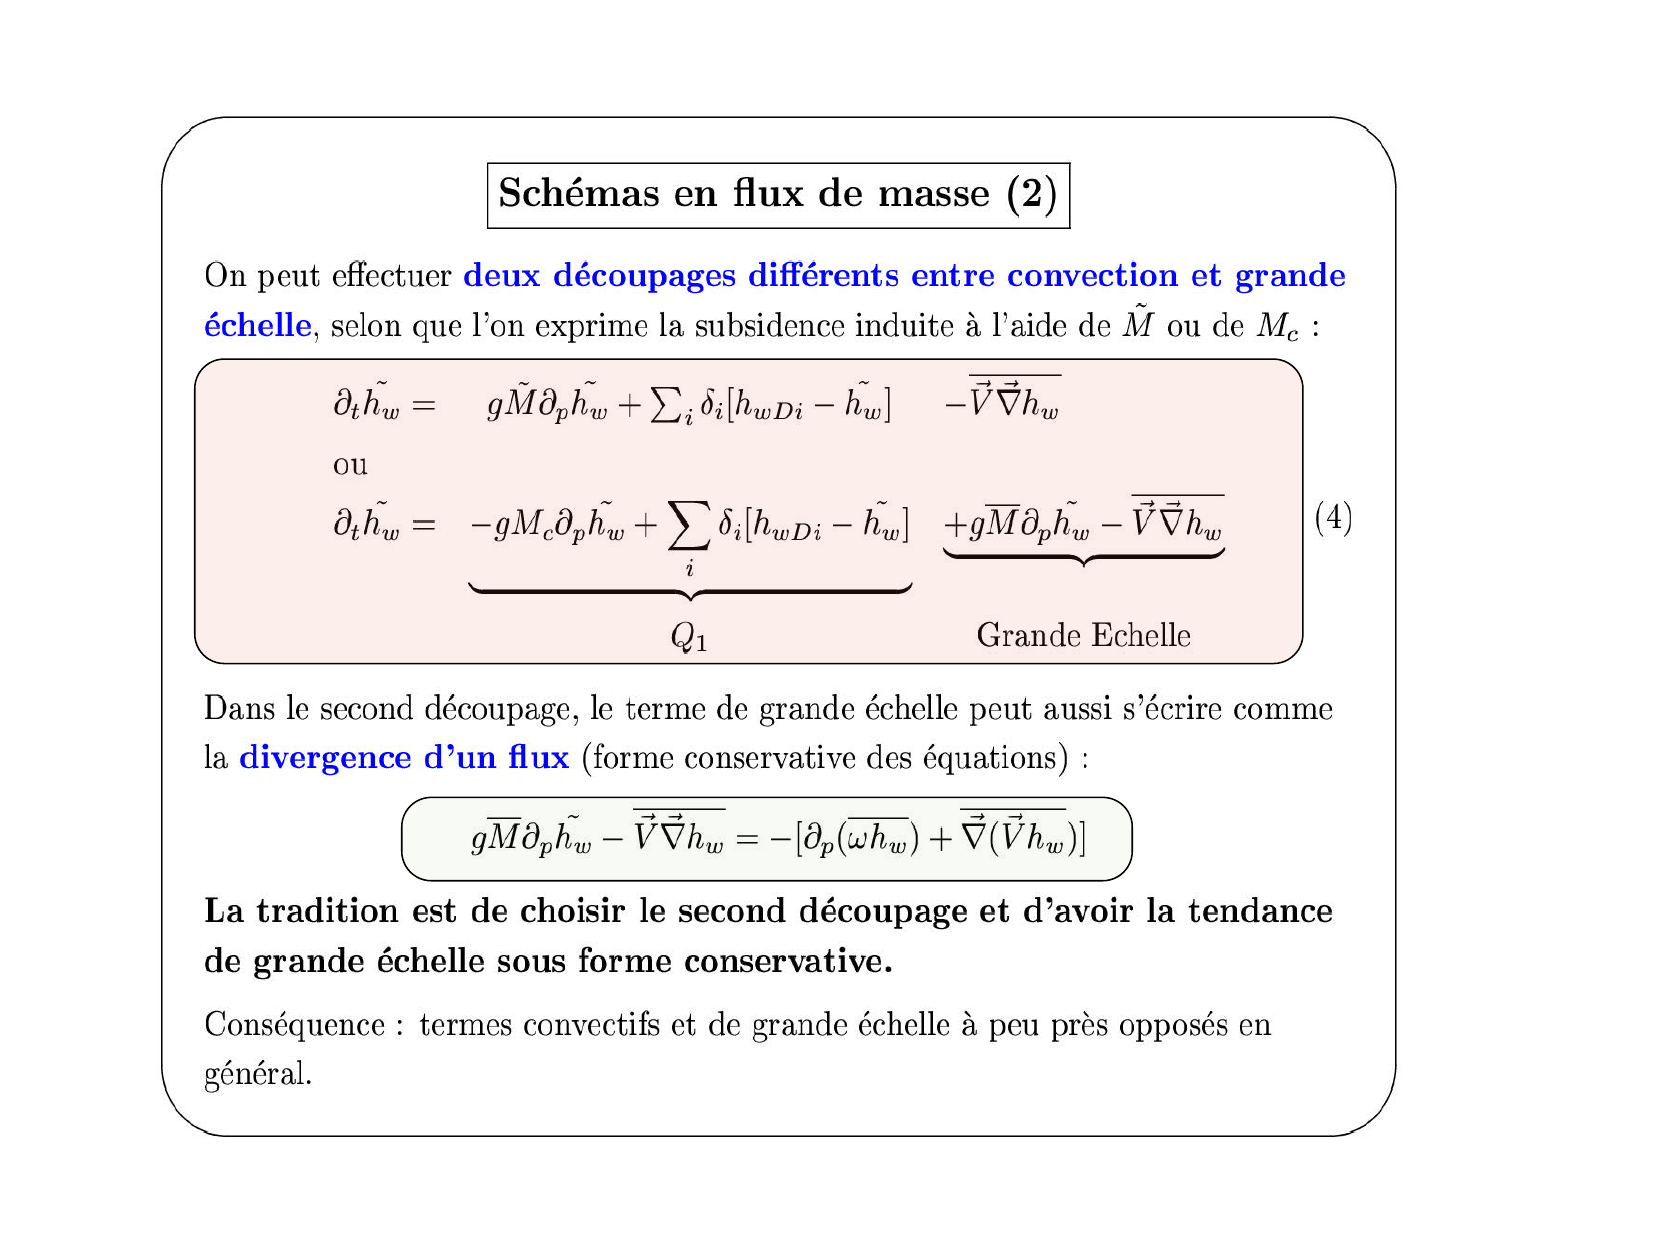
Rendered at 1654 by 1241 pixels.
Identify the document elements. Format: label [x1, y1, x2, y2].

text_box [194, 359, 1303, 664]
text_box [401, 797, 1133, 881]
picture [34, 0, 1617, 1220]
